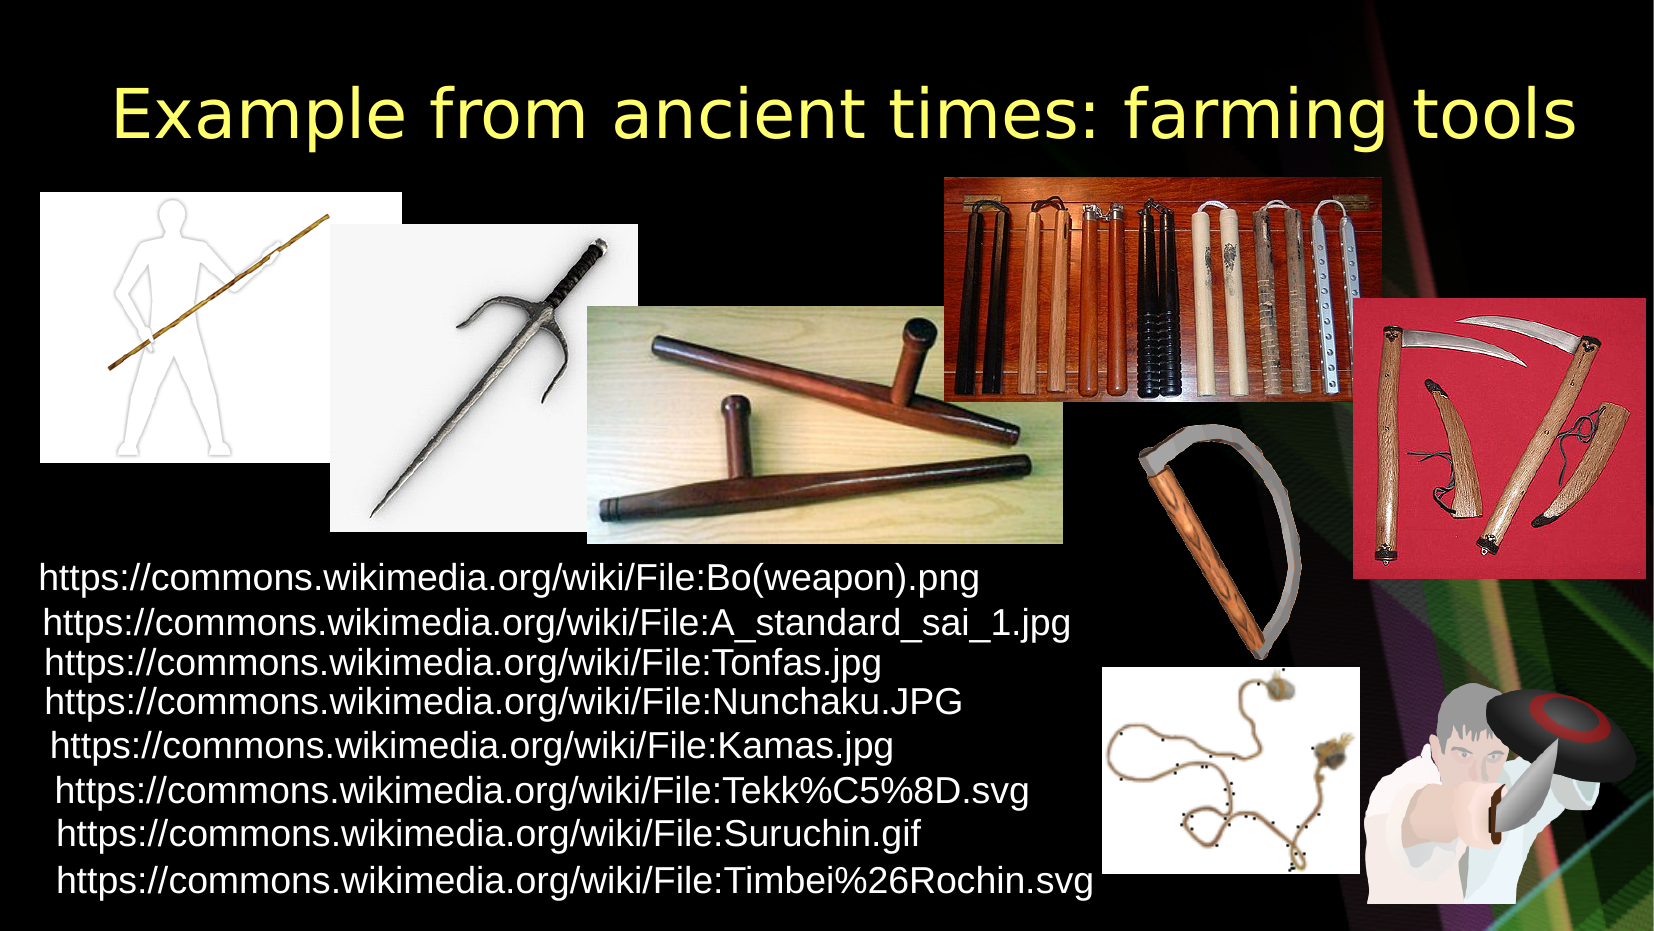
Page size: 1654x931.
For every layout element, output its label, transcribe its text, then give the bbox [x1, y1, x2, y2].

text_box https://commons.wikimedia.org/wiki/File:Tekk%C5%8D.svg [39, 761, 1046, 819]
text_box https://commons.wikimedia.org/wiki/File:Suruchin.gif [41, 805, 937, 852]
text_box https://commons.wikimedia.org/wiki/File:Tonfas.jpg [29, 634, 898, 673]
text_box https://commons.wikimedia.org/wiki/File:Kamas.jpg [35, 716, 910, 774]
text_box https://commons.wikimedia.org/wiki/File:Timbei%26Rochin.svg [41, 852, 1110, 910]
text_box https://commons.wikimedia.org/wiki/File:A_standard_sai_1.jpg [27, 594, 1051, 652]
text_box https://commons.wikimedia.org/wiki/File:Bo(weapon).png [23, 549, 996, 607]
picture [0, 0, 1654, 931]
text_box https://commons.wikimedia.org/wiki/File:Nunchaku.JPG [29, 673, 979, 731]
title Example from ancient times: farming tools [82, 37, 1607, 193]
